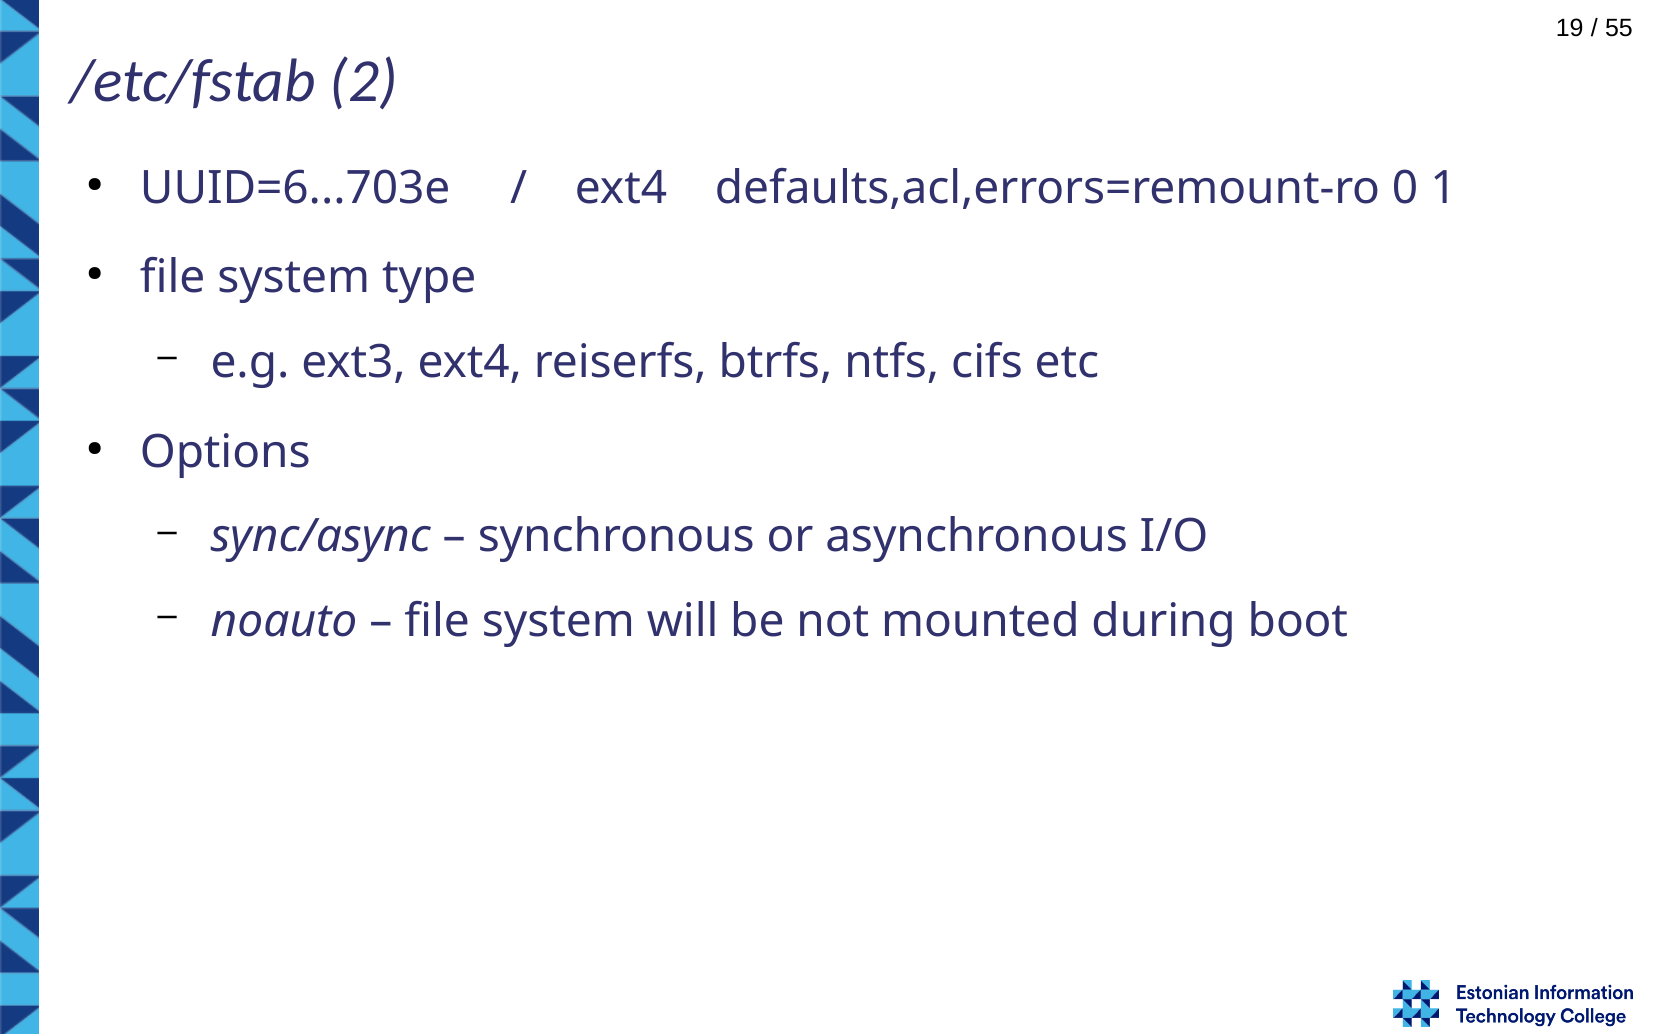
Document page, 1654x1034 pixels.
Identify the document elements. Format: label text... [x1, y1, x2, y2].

title /etc/fstab (2) [70, 41, 1630, 130]
list UUID=6...703e / ext4 defaults,acl,errors=remount-ro 0 1 file system type e.g. ext3, ext4, reiserfs, btrfs, ntfs, cifs etc Options sync/async – synchronous or asynchronous I/O noauto – file system will be not mounted during boot [68, 153, 1630, 957]
picture [1393, 980, 1633, 1027]
